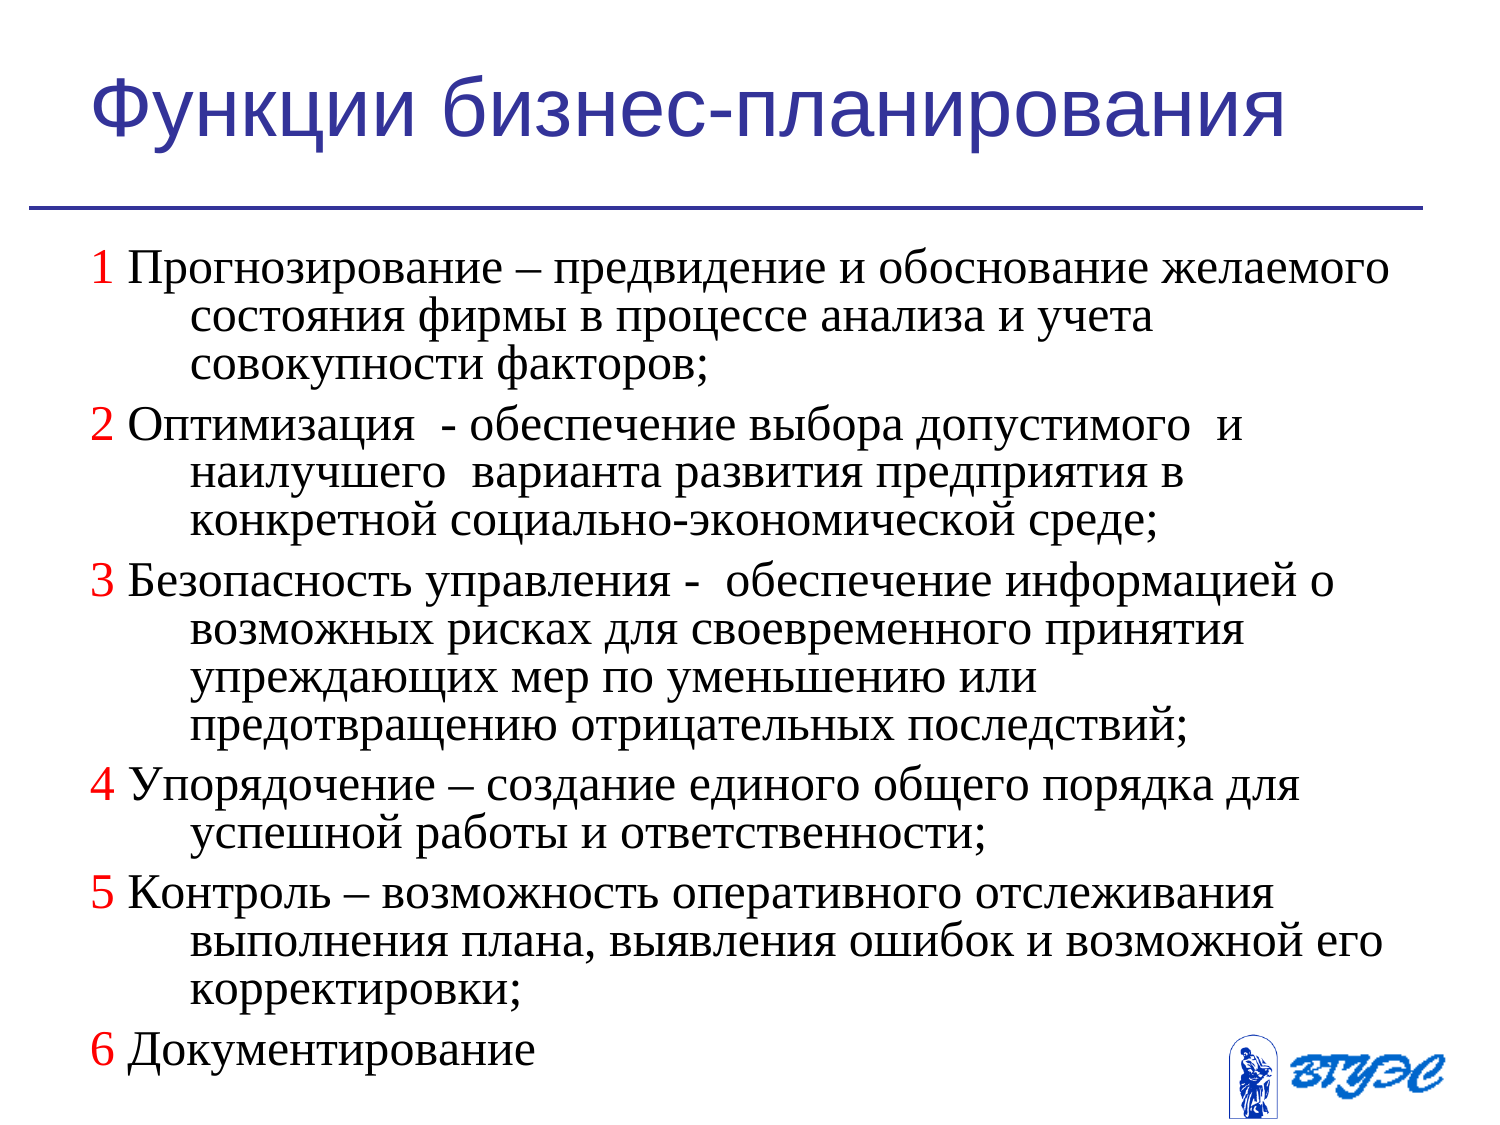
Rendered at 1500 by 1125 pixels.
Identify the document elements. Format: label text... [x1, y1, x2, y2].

list 1 Прогнозирование – предвидение и обоснование желаемого состояния фирмы в процессе анализа и учета совокупности факторов; 2 Оптимизация - обеспечение выбора допустимого и наилучшего варианта развития предприятия в конкретной социально-экономической среде; 3 Безопасность управления - обеспечение информацией о возможных рисках для своевременного принятия упреждающих мер по уменьшению или предотвращению отрицательных последствий; 4 Упорядочение – создание единого общего порядка для успешной работы и ответственности; 5 Контроль – возможность оперативного отслеживания выполнения плана, выявления ошибок и возможной его корректировки; 6 Документирование [75, 237, 1426, 1083]
picture [1228, 1083, 1278, 1119]
picture [1289, 1053, 1447, 1101]
title Функции бизнес-планирования [75, 45, 1426, 233]
